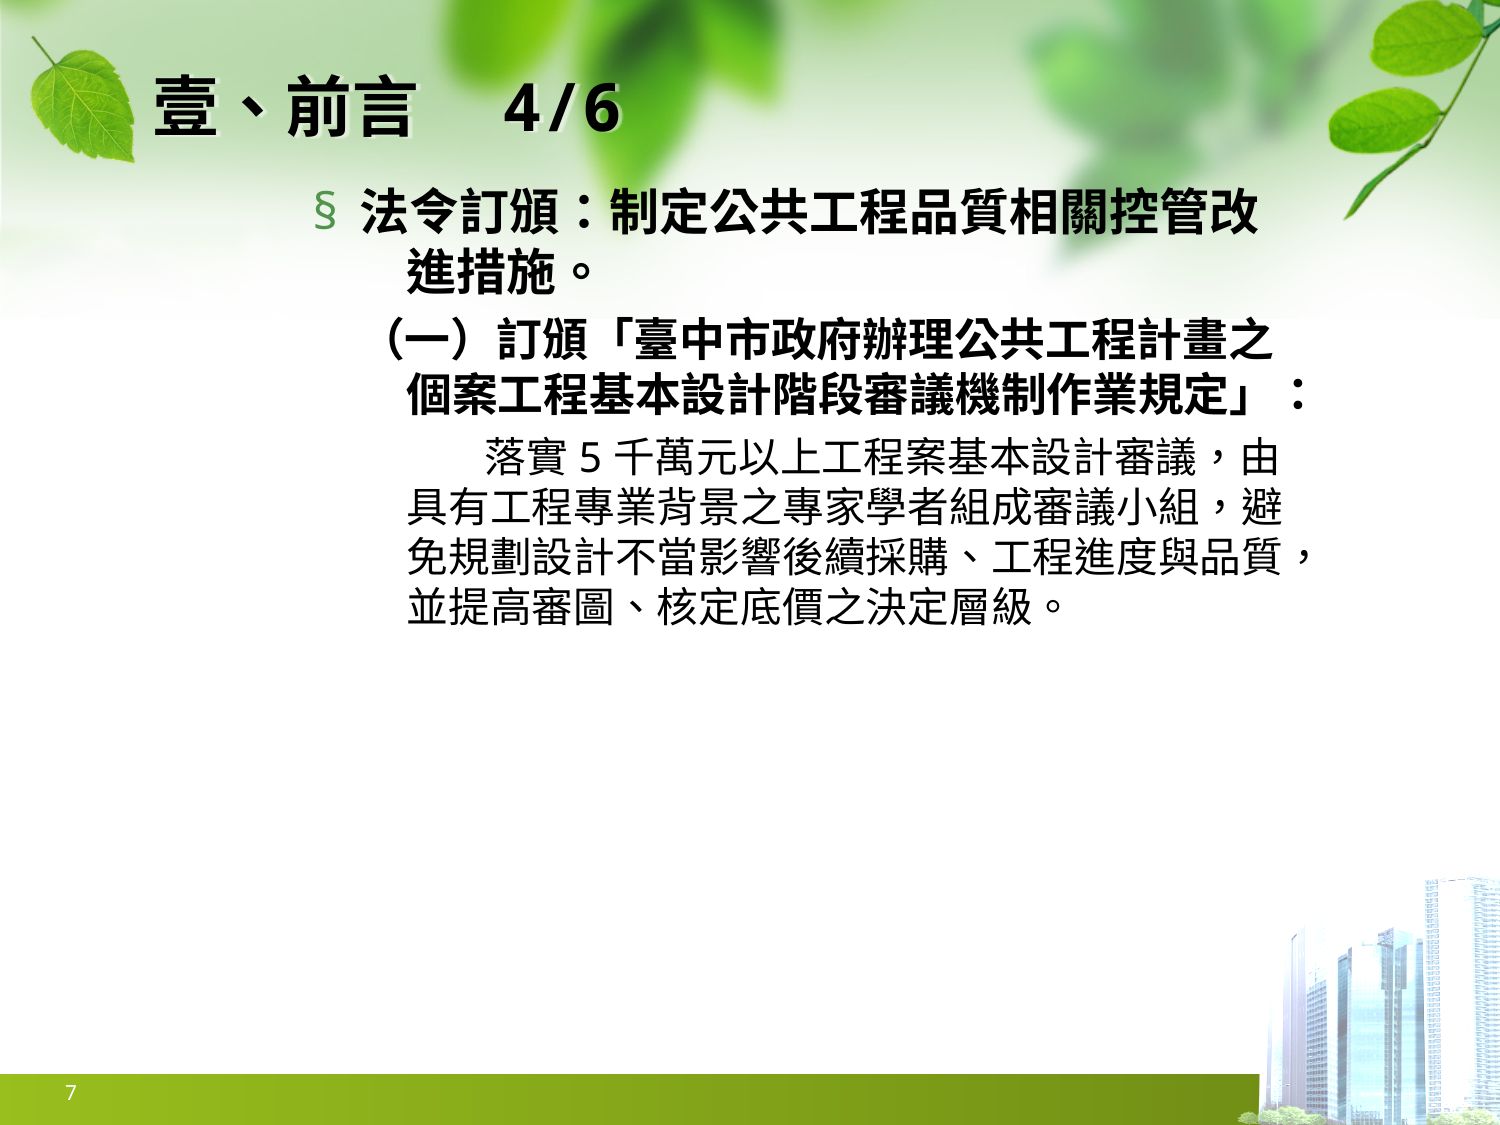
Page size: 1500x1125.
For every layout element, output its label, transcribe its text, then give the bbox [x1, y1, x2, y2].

text_box 7 [50, 1072, 138, 1113]
list 法令訂頒：制定公共工程品質相關控管改進措施。 （一）訂頒「臺中市政府辦理公共工程計畫之個案工程基本設計階段審議機制作業規定」： 落實5千萬元以上工程案基本設計審議，由具有工程專業背景之專家學者組成審議小組，避免規劃設計不當影響後續採購、工程進度與品質，並提高審圖、核定底價之決定層級。 [147, 172, 1317, 799]
title 壹、前言 4/6 [137, 57, 1325, 150]
